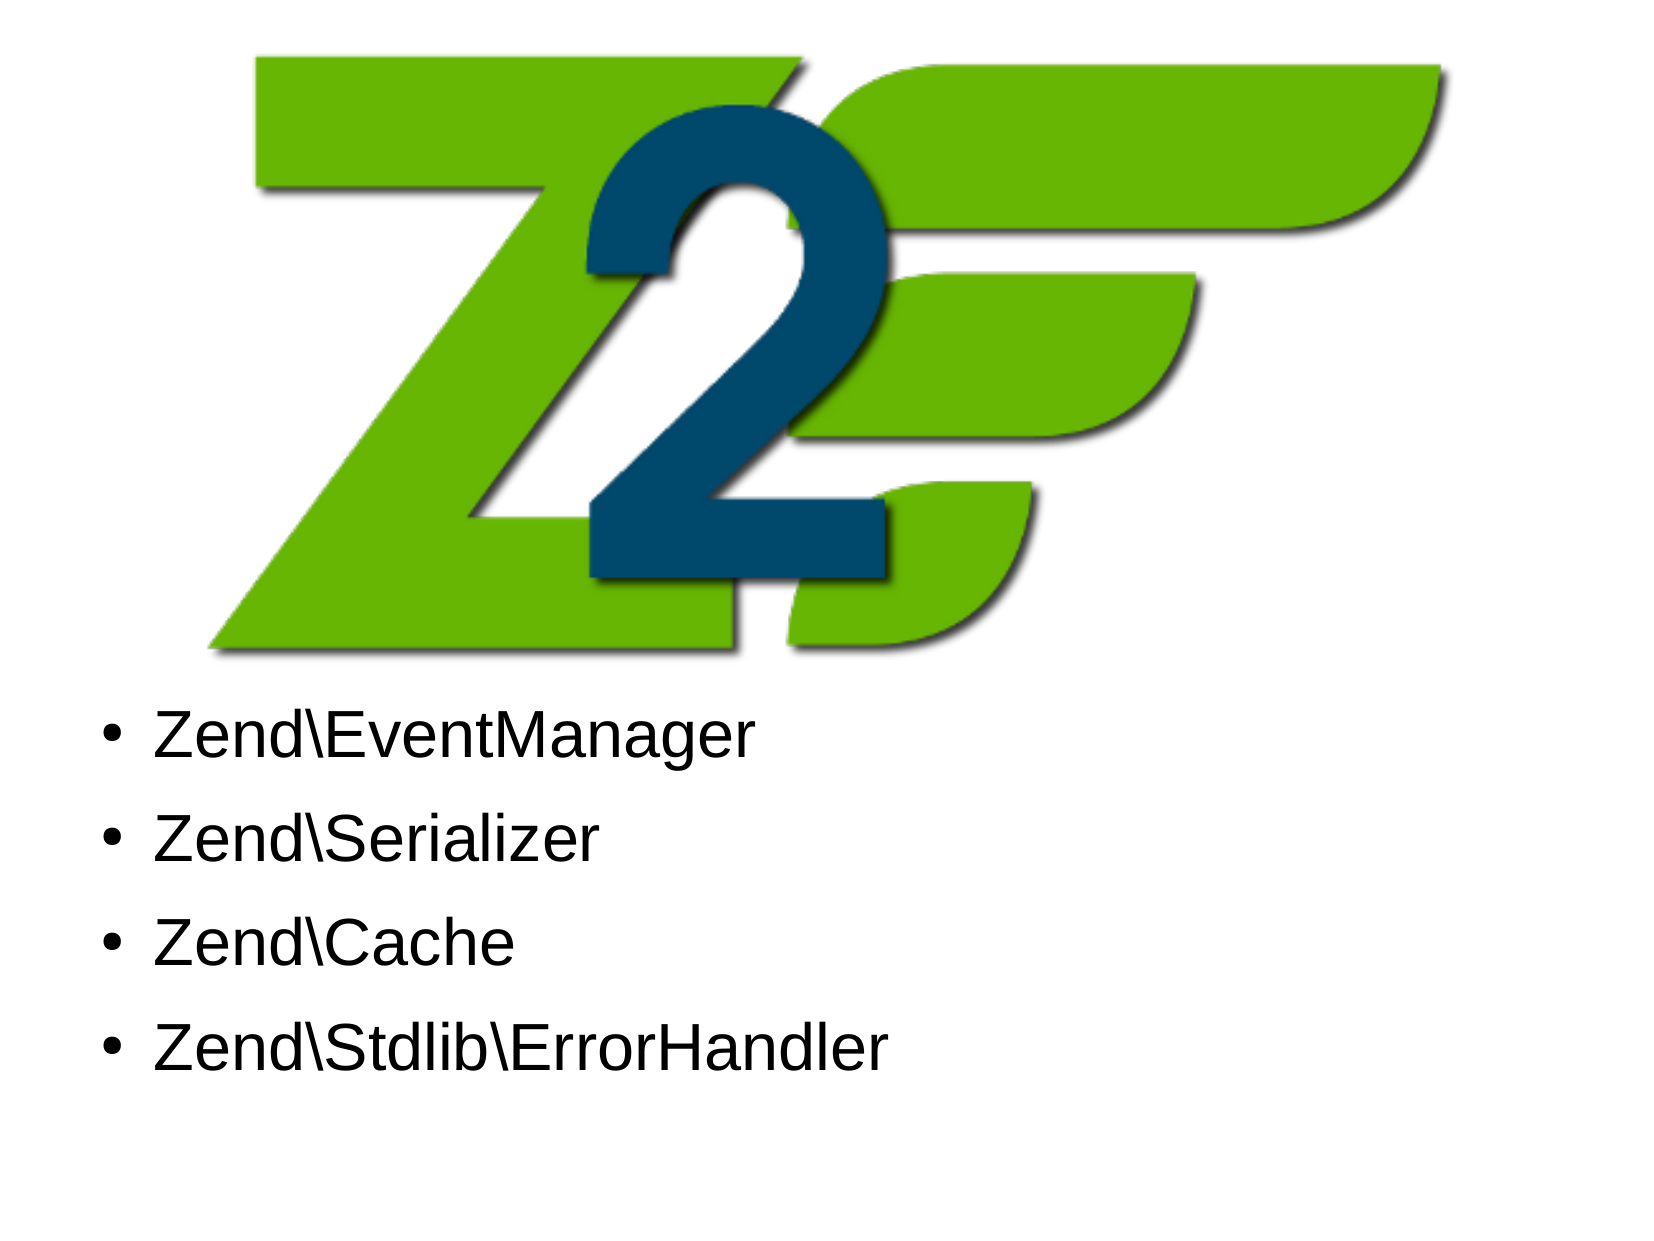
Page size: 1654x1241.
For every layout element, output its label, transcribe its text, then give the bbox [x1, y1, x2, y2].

picture [196, 35, 1459, 667]
list Zend\EventManager Zend\Serializer Zend\Cache Zend\Stdlib\ErrorHandler [82, 696, 1538, 1123]
